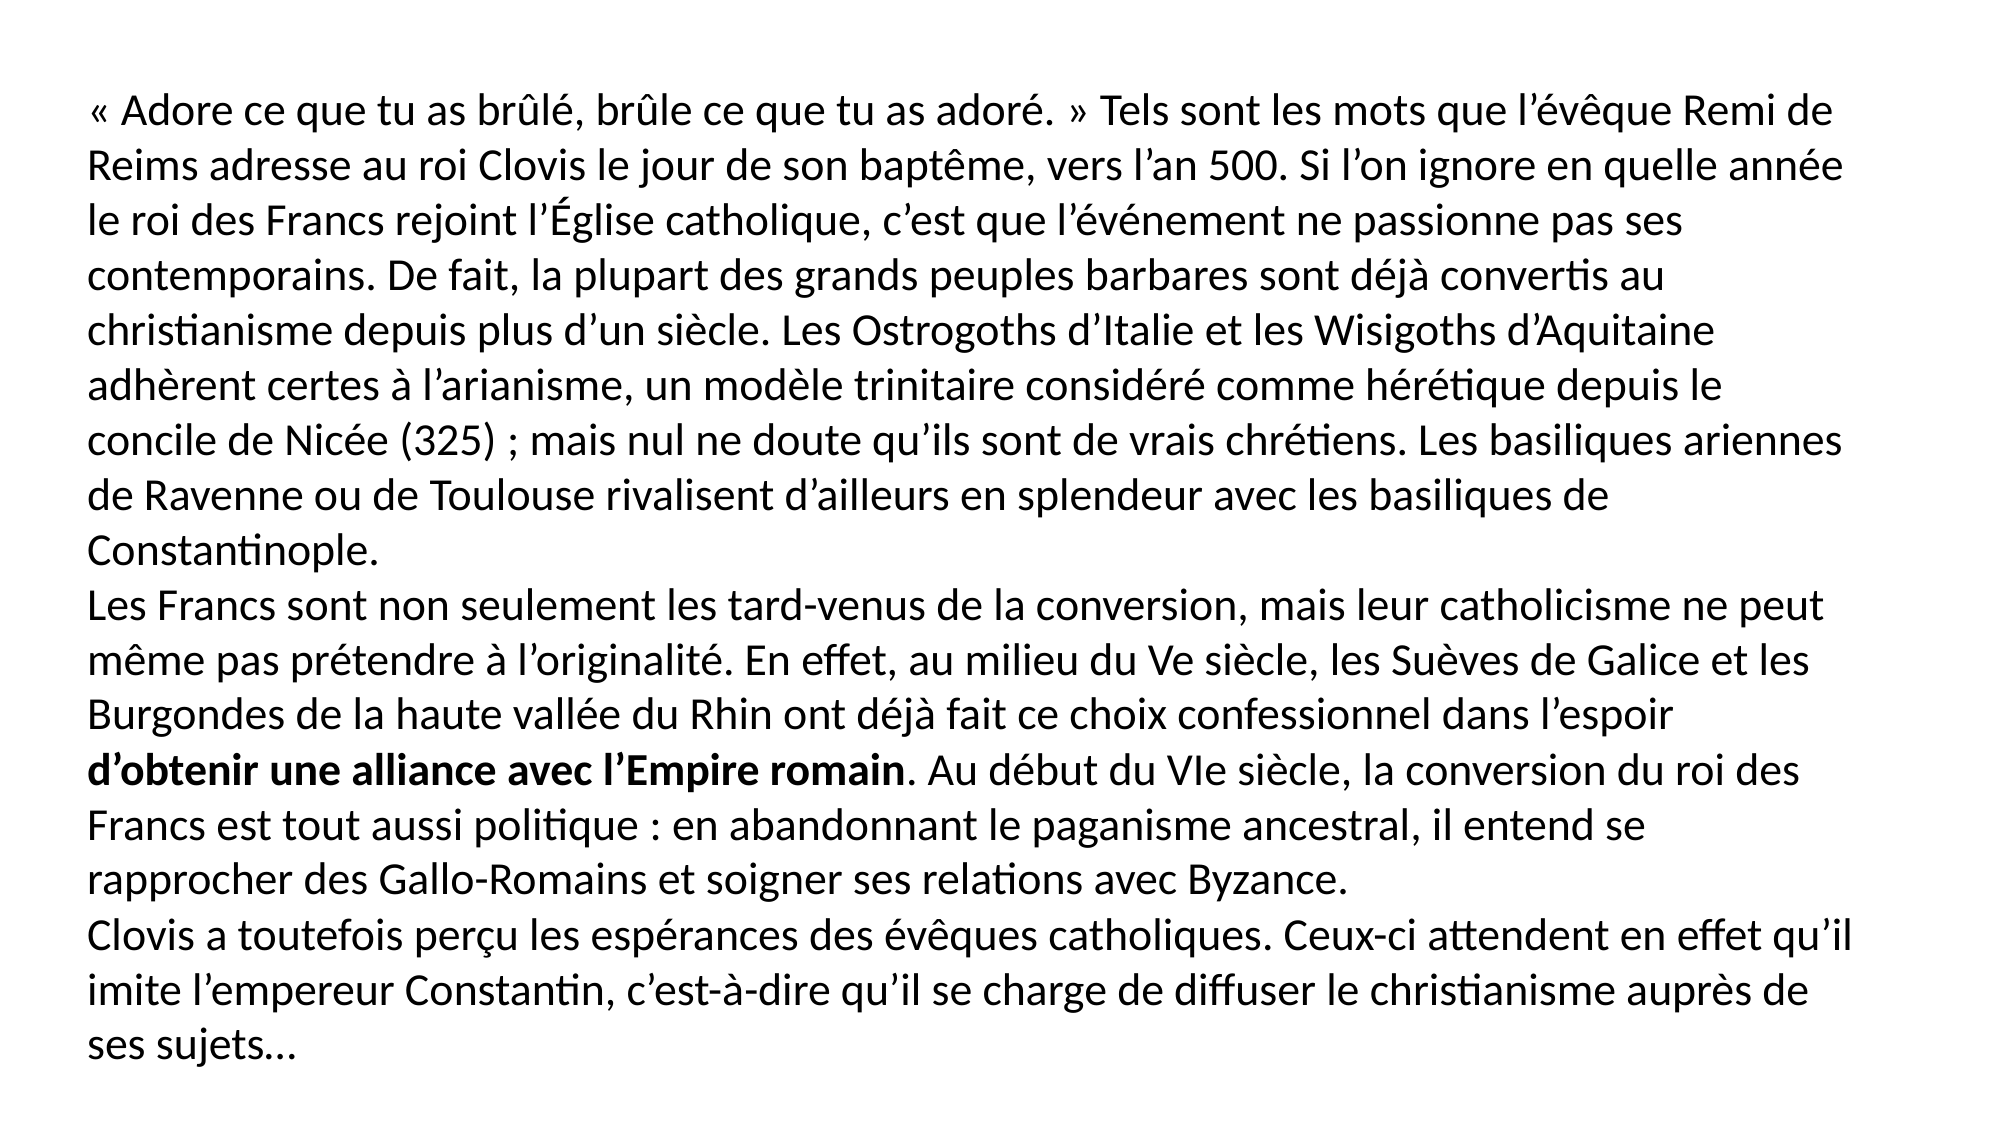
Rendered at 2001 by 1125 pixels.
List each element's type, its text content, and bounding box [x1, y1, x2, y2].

text_box « Adore ce que tu as brûlé, brûle ce que tu as adoré. » Tels sont les mots que l’évêque Remi de Reims adresse au roi Clovis le jour de son baptême, vers l’an 500. Si l’on ignore en quelle année le roi des Francs rejoint l’Église catholique, c’est que l’événement ne passionne pas ses contemporains. De fait, la plupart des grands peuples barbares sont déjà convertis au christianisme depuis plus d’un siècle. Les Ostrogoths d’Italie et les Wisigoths d’Aquitaine adhèrent certes à l’arianisme, un modèle trinitaire considéré comme hérétique depuis le concile de Nicée (325) ; mais nul ne doute qu’ils sont de vrais chrétiens. Les basiliques ariennes de Ravenne ou de Toulouse rivalisent d’ailleurs en splendeur avec les basiliques de Constantinople. Les Francs sont non seulement les tard-venus de la conversion, mais leur catholicisme ne peut même pas prétendre à l’originalité. En effet, au milieu du Ve siècle, les Suèves de Galice et les Burgondes de la haute vallée du Rhin ont déjà fait ce choix confessionnel dans l’espoir d’obtenir une alliance avec l’Empire romain. Au début du VIe siècle, la conversion du roi des Francs est tout aussi politique : en abandonnant le paganisme ancestral, il entend se rapprocher des Gallo-Romains et soigner ses relations avec Byzance. Clovis a toutefois perçu les espérances des évêques catholiques. Ceux-ci attendent en effet qu’il imite l’empereur Constantin, c’est-à-dire qu’il se charge de diffuser le christianisme auprès de ses sujets… [71, 71, 1870, 1087]
